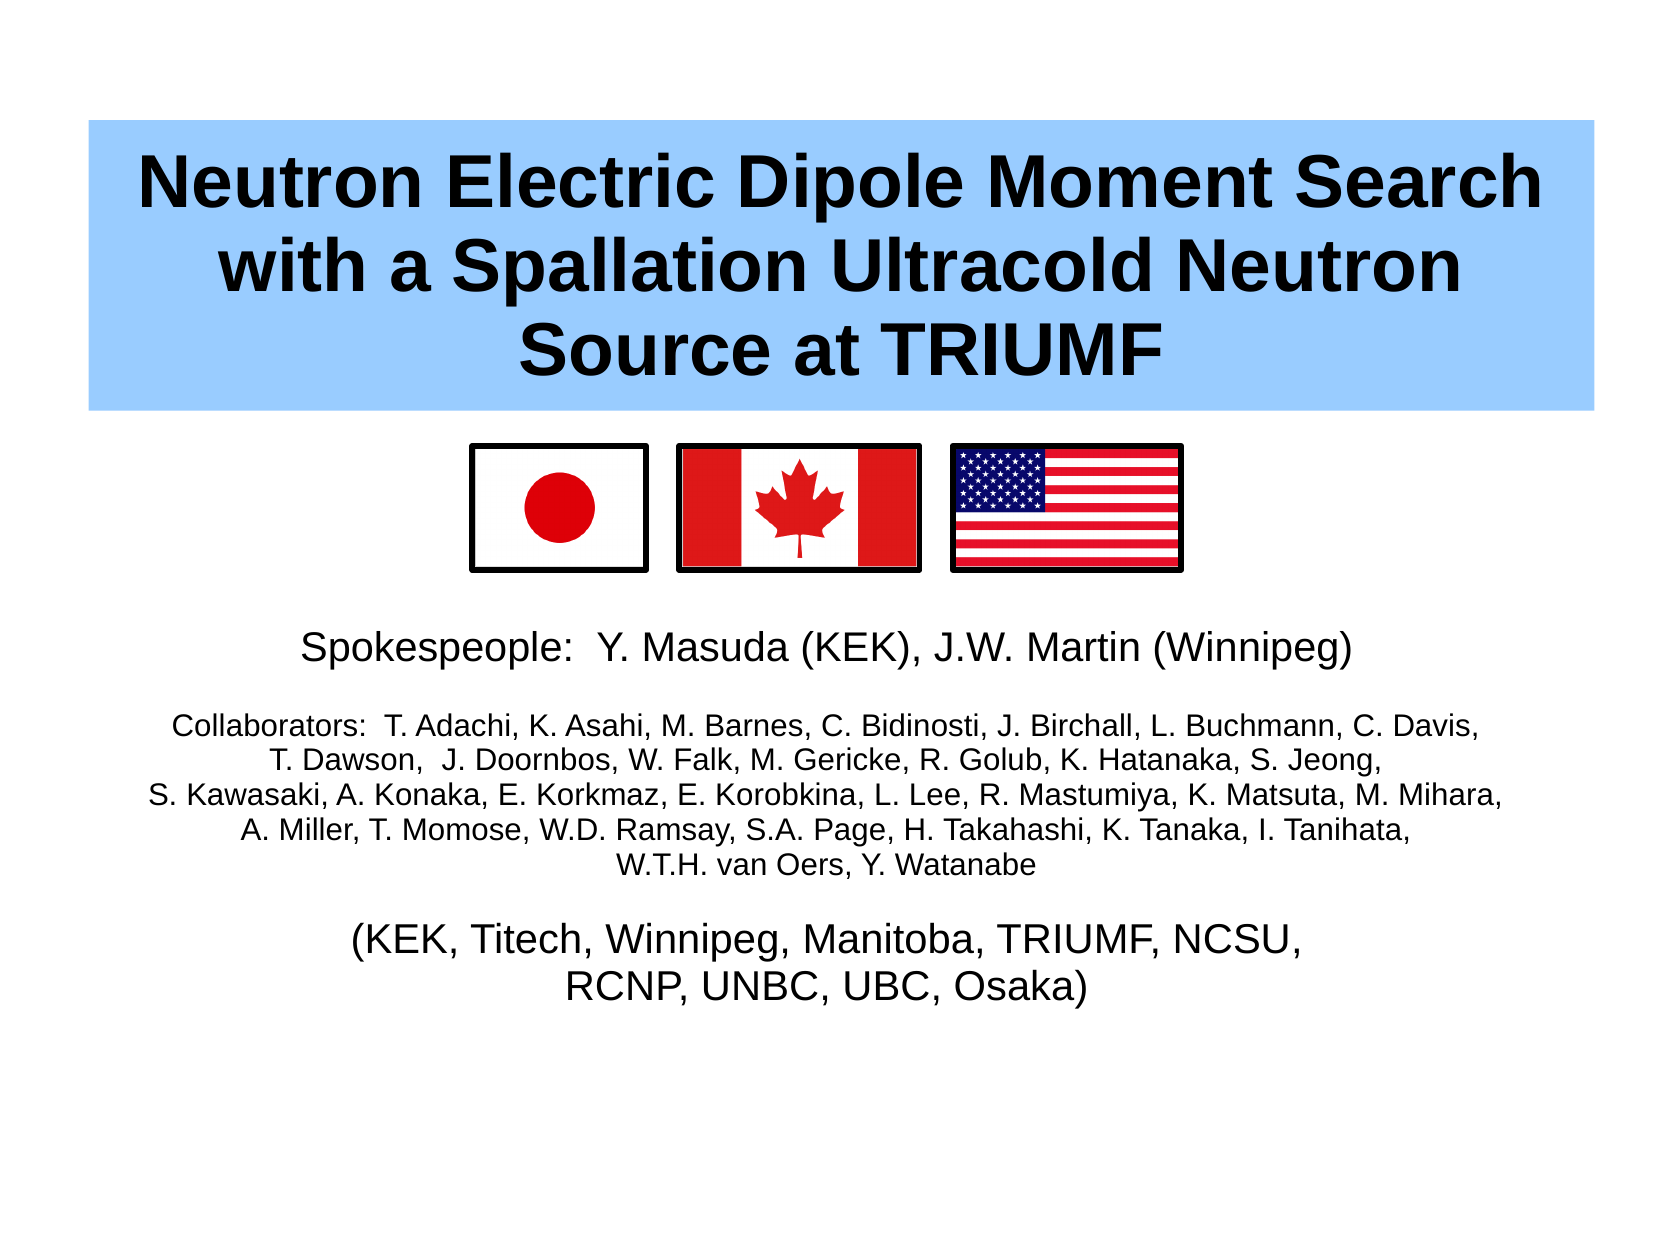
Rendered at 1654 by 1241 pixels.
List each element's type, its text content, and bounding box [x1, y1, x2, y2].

picture [955, 448, 1179, 567]
title Neutron Electric Dipole Moment Search with a Spallation Ultracold Neutron Source at TRIUMF [88, 120, 1595, 411]
text_box Spokespeople: Y. Masuda (KEK), J.W. Martin (Winnipeg) [428, 619, 1226, 676]
picture [682, 448, 917, 567]
subtitle Collaborators: T. Adachi, K. Asahi, M. Barnes, C. Bidinosti, J. Birchall, L. Buchmann, C. Davis, T. Dawson, J. Doornbos, W. Falk, M. Gericke, R. Golub, K. Hatanaka, S. Jeong, S. Kawasaki, A. Konaka, E. Korkmaz, E. Korobkina, L. Lee, R. Mastumiya, K. Matsuta, M. Mihara, A. Miller, T. Momose, W.D. Ramsay, S.A. Page, H. Takahashi, K. Tanaka, I. Tanihata, W.T.H. van Oers, Y. Watanabe (KEK, Titech, Winnipeg, Manitoba, TRIUMF, NCSU, RCNP, UNBC, UBC, Osaka) [88, 689, 1565, 1028]
picture [475, 448, 644, 567]
